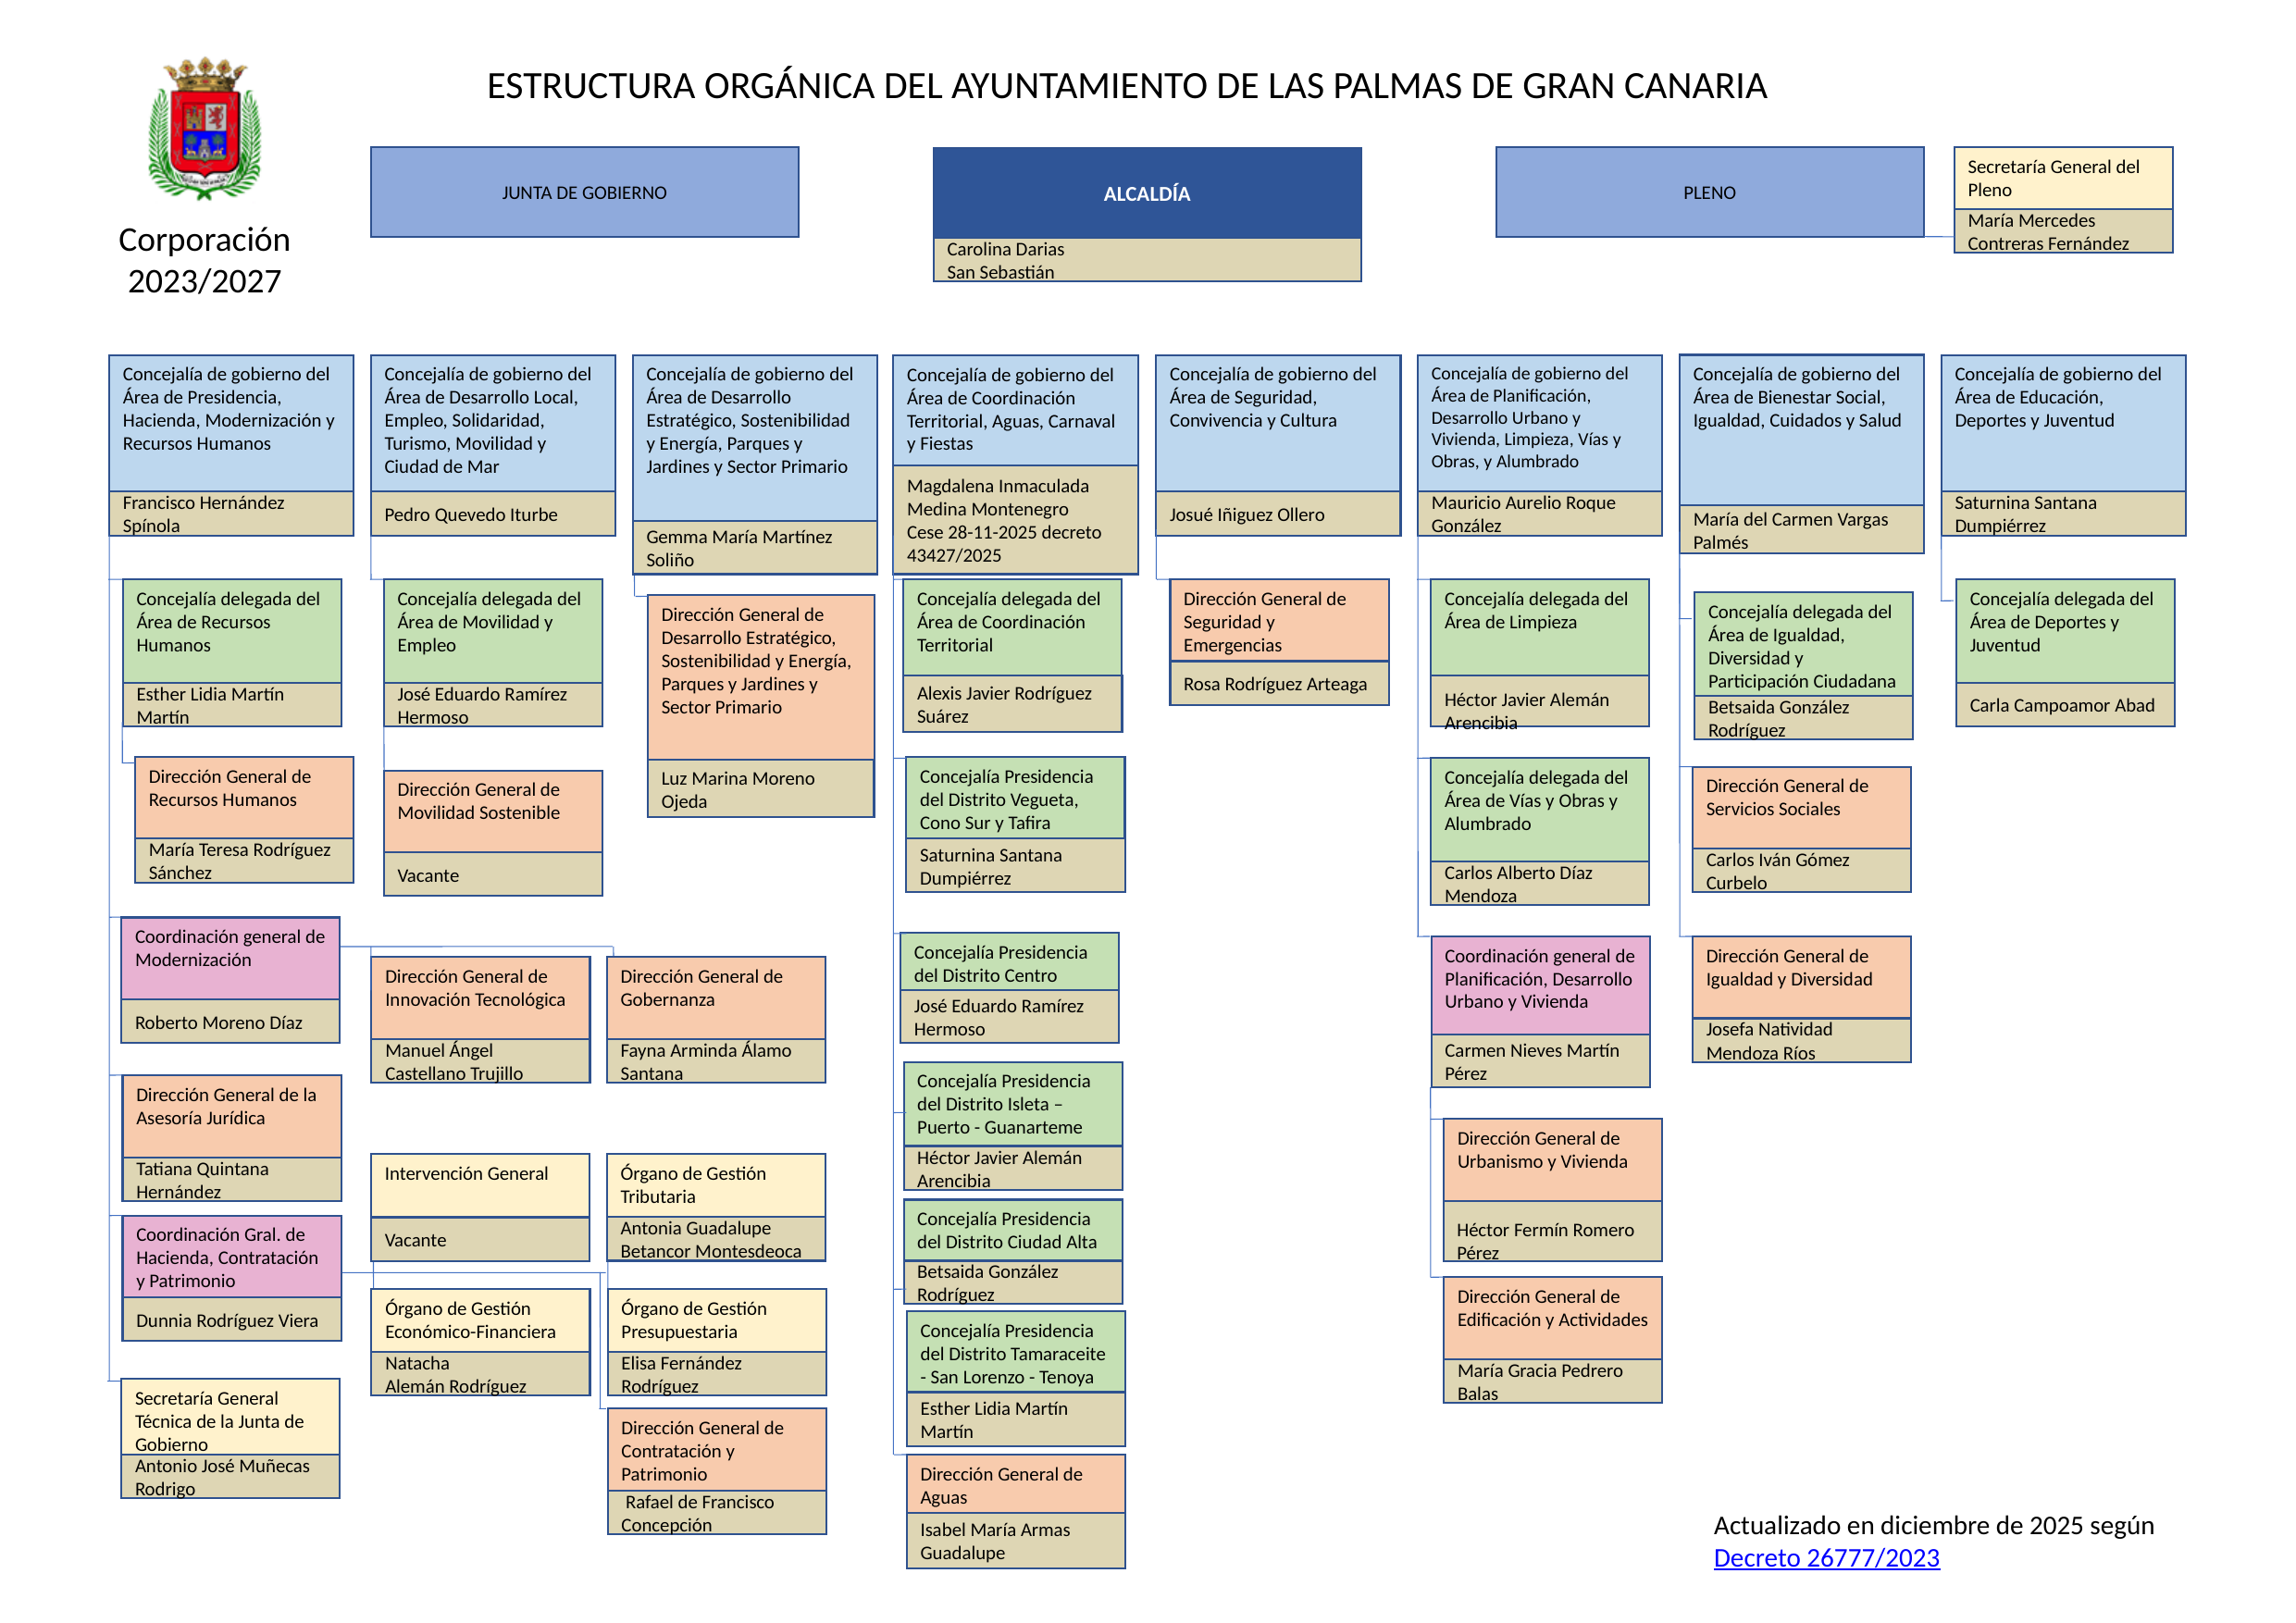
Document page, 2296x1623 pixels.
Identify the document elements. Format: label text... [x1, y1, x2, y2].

text_box Concejalía de gobierno del Área de Educación, Deportes y Juventud [1942, 355, 2186, 491]
text_box Dirección General de la Asesoría Jurídica [123, 1075, 341, 1158]
text_box Concejalía Presidencia del Distrito Centro [900, 933, 1119, 990]
text_box Dirección General de Aguas [907, 1455, 1125, 1513]
text_box Concejalía delegada del Área de Vías y Obras y Alumbrado [1431, 758, 1649, 861]
text_box Manuel Ángel Castellano Trujillo [371, 1039, 590, 1083]
text_box Vacante [384, 852, 602, 896]
text_box Rafael de Francisco Concepción [608, 1491, 826, 1534]
text_box Saturnina Santana Dumpiérrez [906, 838, 1125, 892]
text_box Alexis Javier Rodríguez Suárez [903, 675, 1123, 732]
text_box PLENO [1496, 147, 1924, 237]
text_box Gemma María Martínez Soliño [633, 521, 877, 574]
text_box Concejalía de gobierno del Área de Coordinación Territorial, Aguas, Carnaval y Fiestas [893, 355, 1138, 465]
text_box JUNTA DE GOBIERNO [371, 147, 799, 237]
text_box Concejalía de gobierno del Área de Desarrollo Local, Empleo, Solidaridad, Turismo, Movilidad y Ciudad de Mar [371, 355, 615, 491]
text_box María del Carmen Vargas Palmés [1680, 505, 1924, 553]
text_box Luz Marina Moreno Ojeda [648, 760, 875, 817]
text_box Dirección General de Movilidad Sostenible [384, 771, 602, 852]
text_box Héctor Javier Alemán Arencibia [904, 1146, 1123, 1190]
text_box Dirección General de Seguridad y Emergencias [1170, 579, 1389, 662]
text_box Concejalía delegada del Área de Limpieza [1431, 579, 1649, 675]
text_box Carlos Alberto Díaz Mendoza [1431, 861, 1649, 905]
text_box Fayna Arminda Álamo Santana [607, 1039, 825, 1083]
text_box José Eduardo Ramírez Hermoso [900, 990, 1119, 1043]
text_box Secretaría General Técnica de la Junta de Gobierno [121, 1379, 340, 1455]
text_box Esther Lidia Martín Martín [907, 1392, 1125, 1446]
text_box Dirección General de Desarrollo Estratégico, Sostenibilidad y Energía, Parques y Jardines y Sector Primario [648, 595, 875, 760]
text_box Concejalía de gobierno del Área de Planificación, Desarrollo Urbano y Vivienda, Limpieza, Vías y Obras, y Alumbrado [1418, 355, 1662, 491]
text_box Concejalía Presidencia del Distrito Ciudad Alta [904, 1199, 1123, 1261]
text_box Secretaría General del Pleno [1955, 147, 2173, 209]
text_box Dirección General de Recursos Humanos [135, 757, 354, 838]
text_box Tatiana Quintana Hernández [123, 1158, 341, 1201]
text_box José Eduardo Ramírez Hermoso [384, 683, 602, 726]
text_box Saturnina Santana Dumpiérrez [1942, 491, 2186, 536]
text_box Isabel María Armas Guadalupe [907, 1513, 1125, 1568]
text_box Carlos Iván Gómez Curbelo [1693, 849, 1911, 892]
text_box ESTRUCTURA ORGÁNICA DEL AYUNTAMIENTO DE LAS PALMAS DE GRAN CANARIA [473, 53, 1822, 114]
text_box Elisa Fernández Rodríguez [608, 1352, 826, 1395]
text_box Dirección General de Servicios Sociales [1693, 767, 1911, 849]
text_box Actualizado en diciembre de 2025 según Decreto 26777/2023 [1700, 1501, 2186, 1580]
text_box Dirección General de Gobernanza [607, 957, 825, 1039]
text_box Mauricio Aurelio Roque González [1418, 491, 1662, 536]
text_box Josefa Natividad Mendoza Ríos [1693, 1019, 1911, 1062]
text_box Pedro Quevedo Iturbe [371, 491, 615, 536]
text_box Concejalía de gobierno del Área de Desarrollo Estratégico, Sostenibilidad y Energía, Parques y Jardines y Sector Primario [633, 355, 877, 521]
text_box Rosa Rodríguez Arteaga [1170, 662, 1389, 705]
text_box Héctor Fermín Romero Pérez [1444, 1201, 1662, 1261]
picture [146, 53, 263, 204]
text_box Héctor Javier Alemán Arencibia [1431, 675, 1649, 726]
text_box Dunnia Rodríguez Viera [123, 1297, 341, 1341]
text_box Concejalía delegada del Área de Deportes y Juventud [1956, 579, 2175, 683]
text_box Esther Lidia Martín Martín [123, 683, 341, 726]
text_box Carmen Nieves Martín Pérez [1432, 1035, 1650, 1087]
text_box Concejalía de gobierno del Área de Presidencia, Hacienda, Modernización y Recursos Humanos [109, 355, 354, 491]
text_box María Gracia Pedrero Balas [1444, 1359, 1662, 1403]
text_box Intervención General [371, 1154, 590, 1217]
text_box Concejalía Presidencia del Distrito Isleta – Puerto - Guanarteme [904, 1062, 1123, 1146]
text_box Dirección General de Contratación y Patrimonio [608, 1408, 826, 1491]
text_box Concejalía de gobierno del Área de Seguridad, Convivencia y Cultura [1156, 355, 1401, 491]
text_box Concejalía delegada del Área de Coordinación Territorial [903, 579, 1122, 675]
text_box Francisco Hernández Spínola [109, 491, 354, 536]
text_box ALCALDÍA [934, 148, 1361, 238]
text_box Órgano de Gestión Tributaria [607, 1154, 825, 1217]
text_box Roberto Moreno Díaz [121, 999, 340, 1043]
text_box Magdalena Inmaculada Medina Montenegro Cese 28-11-2025 decreto 43427/2025 [893, 465, 1138, 574]
text_box Josué Iñiguez Ollero [1156, 491, 1401, 536]
text_box Antonio José Muñecas Rodrigo [121, 1455, 340, 1498]
text_box Carolina Darias San Sebastián [934, 238, 1361, 281]
text_box Carla Campoamor Abad [1956, 683, 2175, 726]
text_box Corporación 2023/2027 [82, 209, 328, 308]
text_box Órgano de Gestión Económico-Financiera [371, 1289, 590, 1352]
text_box Órgano de Gestión Presupuestaria [608, 1289, 826, 1352]
text_box Betsaida González Rodríguez [1694, 696, 1913, 739]
text_box Coordinación Gral. de Hacienda, Contratación y Patrimonio [123, 1216, 341, 1297]
text_box Dirección General de Edificación y Actividades [1444, 1277, 1662, 1359]
text_box Concejalía delegada del Área de Recursos Humanos [123, 579, 341, 683]
text_box María Teresa Rodríguez Sánchez [135, 838, 354, 883]
text_box Concejalía de gobierno del Área de Bienestar Social, Igualdad, Cuidados y Salud [1680, 355, 1924, 505]
text_box Dirección General de Innovación Tecnológica [371, 957, 590, 1039]
text_box Betsaida González Rodríguez [904, 1261, 1123, 1304]
text_box Concejalía delegada del Área de Igualdad, Diversidad y Participación Ciudadana [1694, 592, 1913, 696]
text_box Dirección General de Igualdad y Diversidad [1693, 936, 1911, 1018]
text_box Antonia Guadalupe Betancor Montesdeoca [607, 1217, 825, 1261]
text_box María Mercedes Contreras Fernández [1955, 209, 2173, 253]
text_box Vacante [371, 1218, 590, 1261]
text_box Concejalía Presidencia del Distrito Vegueta, Cono Sur y Tafira [906, 757, 1125, 838]
text_box Natacha Alemán Rodríguez [371, 1352, 590, 1395]
text_box Concejalía delegada del Área de Movilidad y Empleo [384, 579, 602, 683]
text_box Coordinación general de Modernización [121, 917, 340, 999]
text_box Dirección General de Urbanismo y Vivienda [1444, 1119, 1662, 1201]
text_box Coordinación general de Planificación, Desarrollo Urbano y Vivienda [1432, 936, 1650, 1035]
text_box Concejalía Presidencia del Distrito Tamaraceite - San Lorenzo - Tenoya [907, 1311, 1125, 1392]
